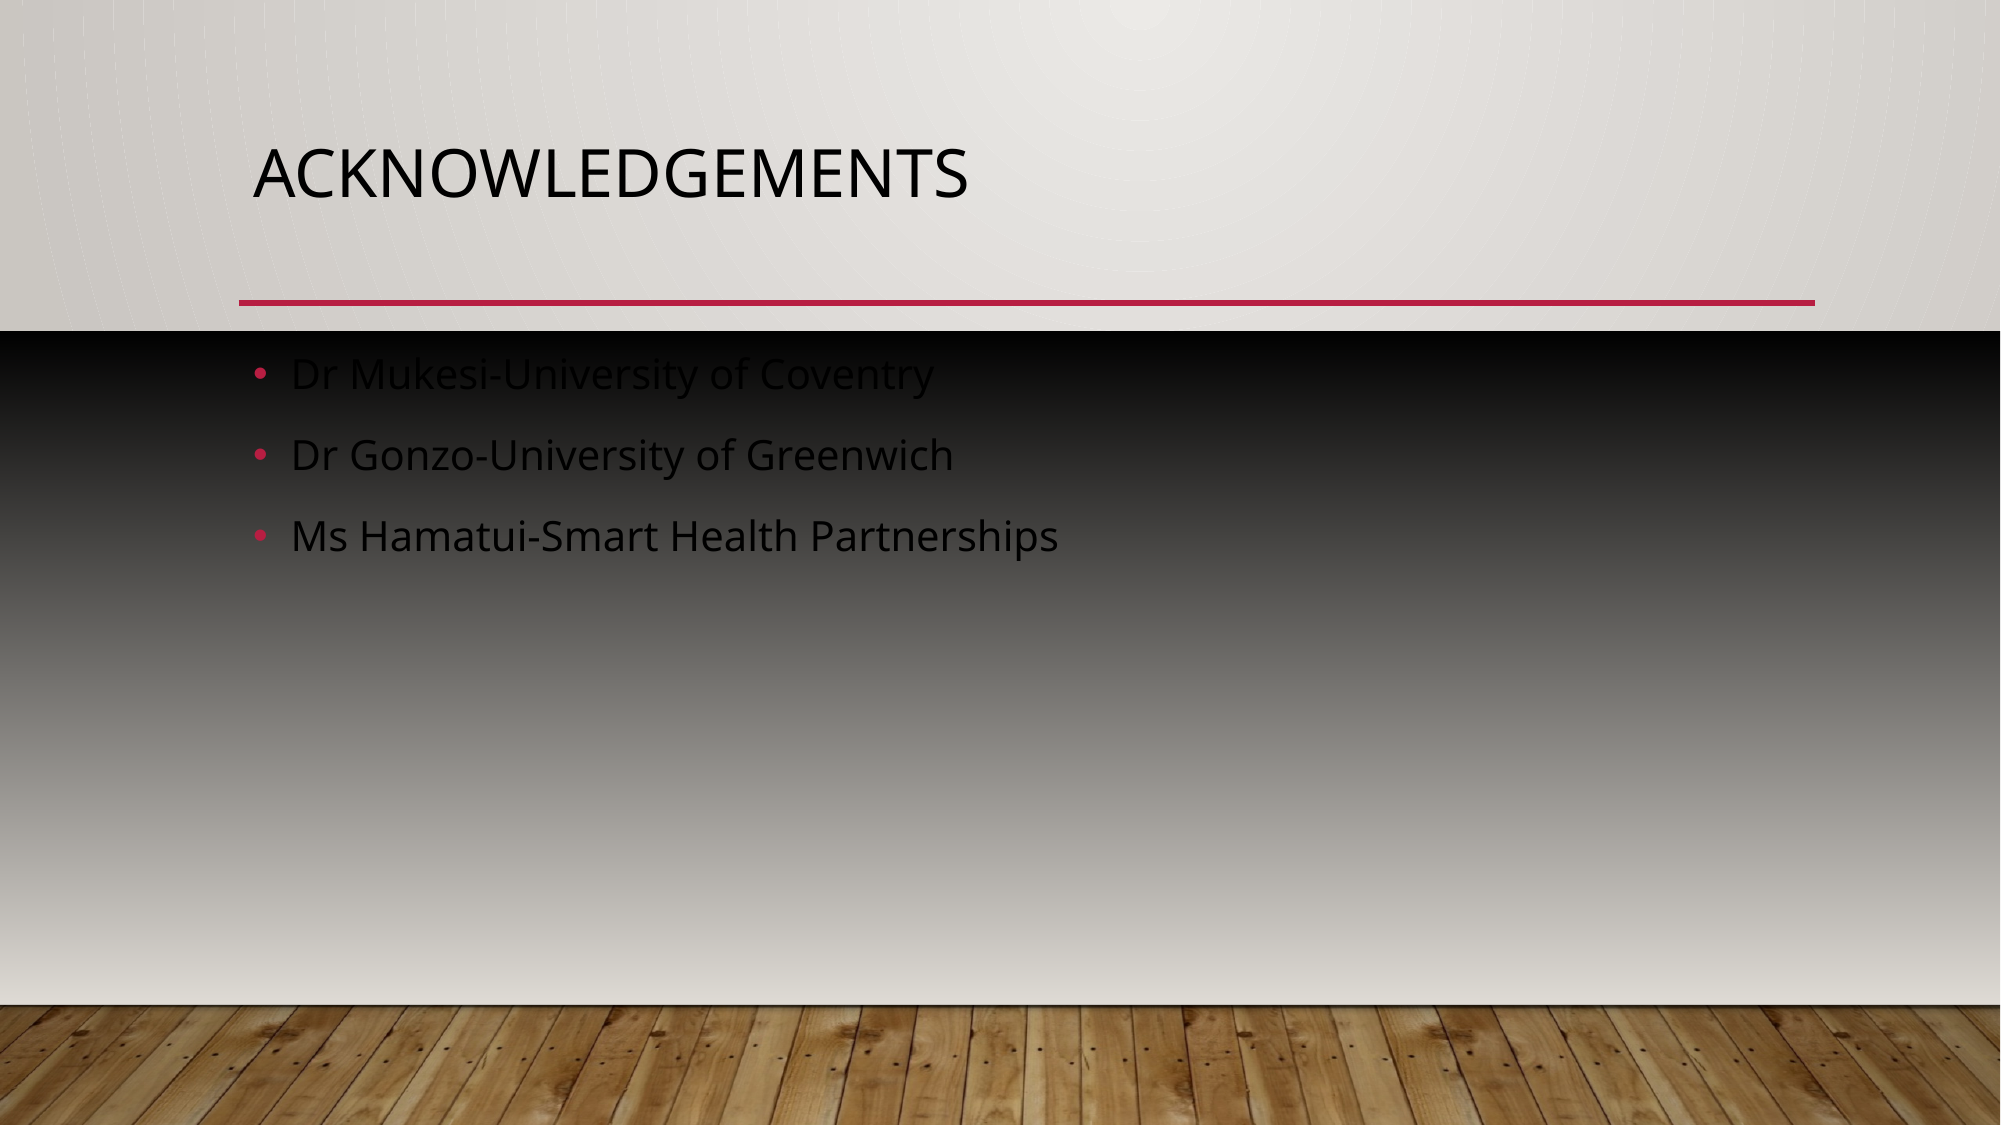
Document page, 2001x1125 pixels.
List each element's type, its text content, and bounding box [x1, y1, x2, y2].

title acknowledgements [238, 131, 1814, 305]
list Dr Mukesi-University of Coventry Dr Gonzo-University of Greenwich Ms Hamatui-Smart Health Partnerships [238, 330, 1814, 897]
